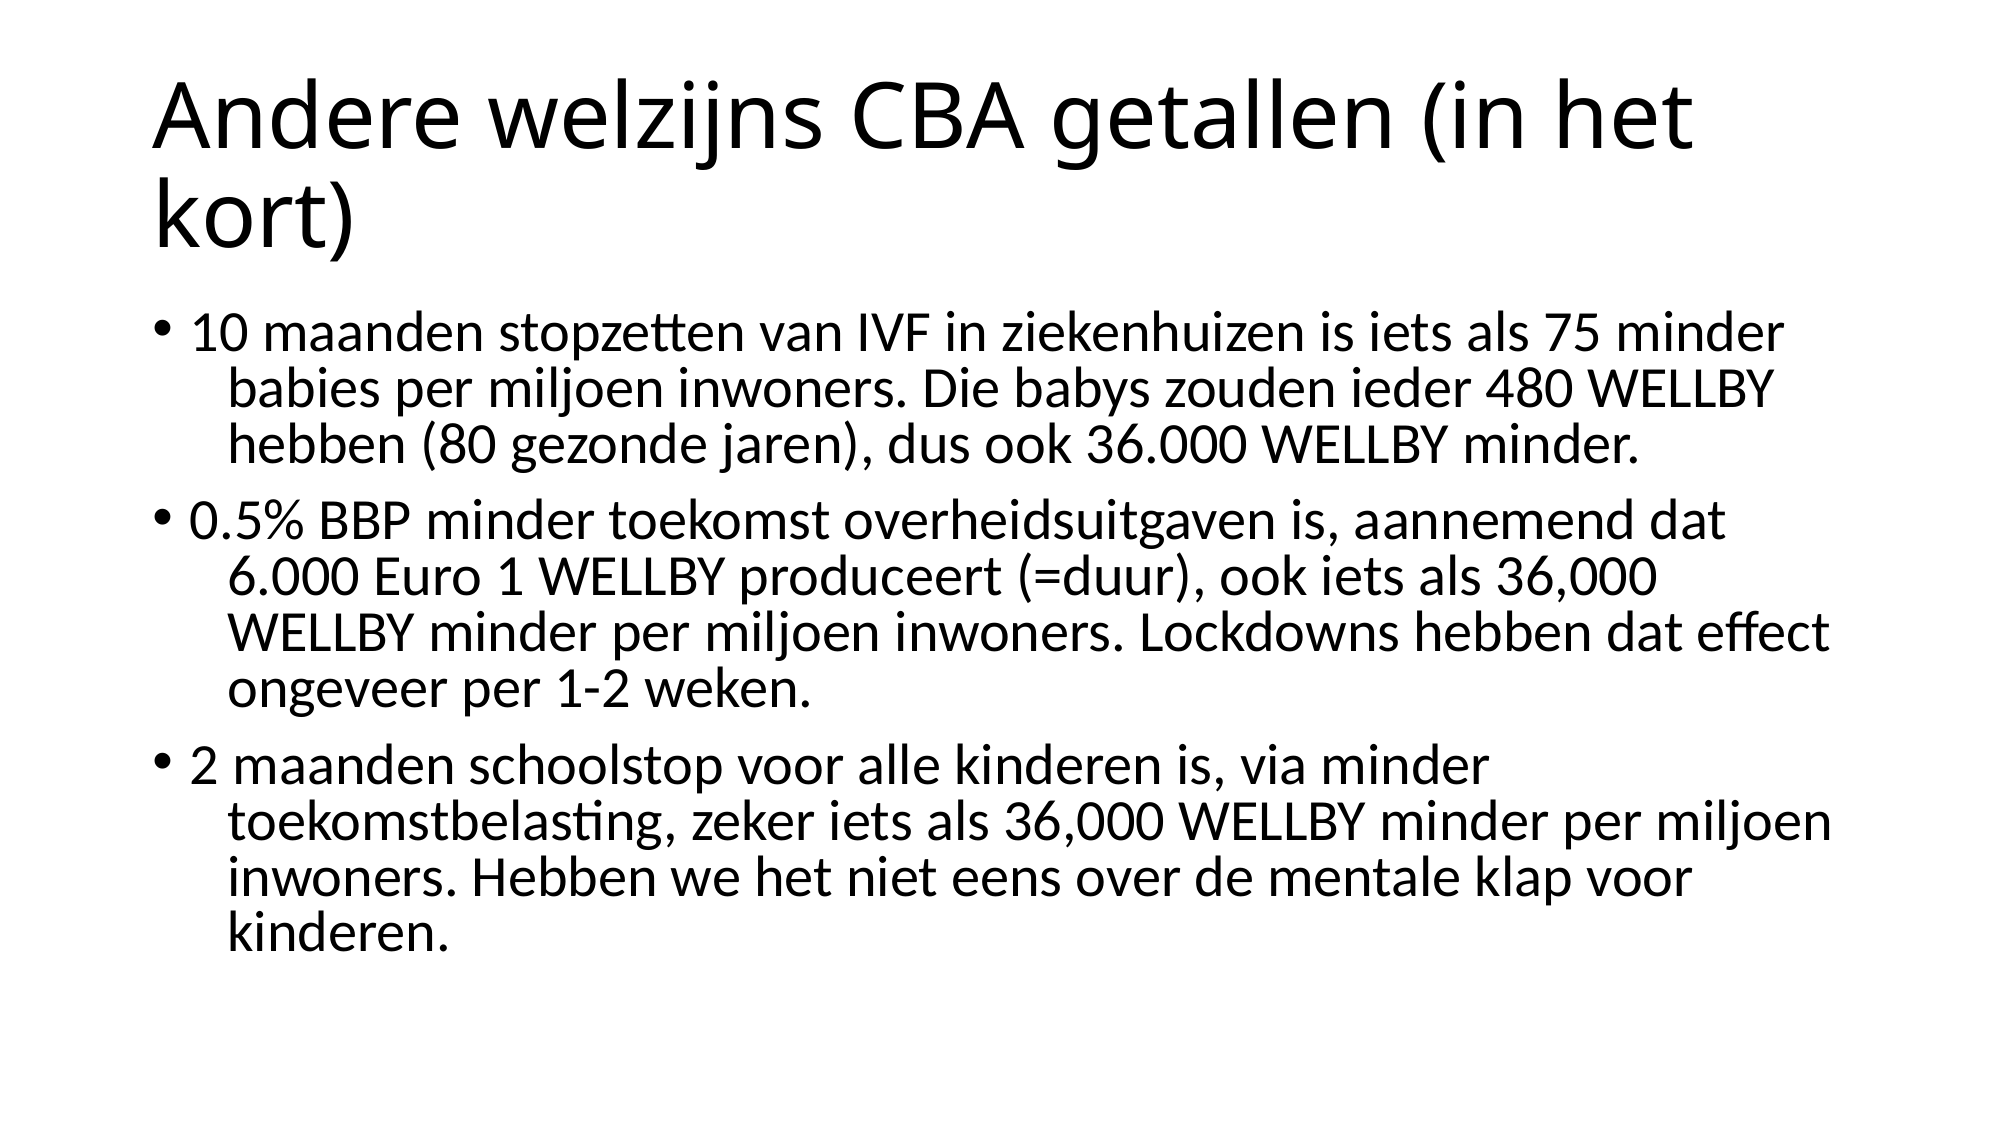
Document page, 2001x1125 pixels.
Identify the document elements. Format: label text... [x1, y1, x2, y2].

list 10 maanden stopzetten van IVF in ziekenhuizen is iets als 75 minder babies per miljoen inwoners. Die babys zouden ieder 480 WELLBY hebben (80 gezonde jaren), dus ook 36.000 WELLBY minder. 0.5% BBP minder toekomst overheidsuitgaven is, aannemend dat 6.000 Euro 1 WELLBY produceert (=duur), ook iets als 36,000 WELLBY minder per miljoen inwoners. Lockdowns hebben dat effect ongeveer per 1-2 weken. 2 maanden schoolstop voor alle kinderen is, via minder toekomstbelasting, zeker iets als 36,000 WELLBY minder per miljoen inwoners. Hebben we het niet eens over de mentale klap voor kinderen. [137, 299, 1863, 1014]
title Andere welzijns CBA getallen (in het kort) [137, 59, 1863, 278]
